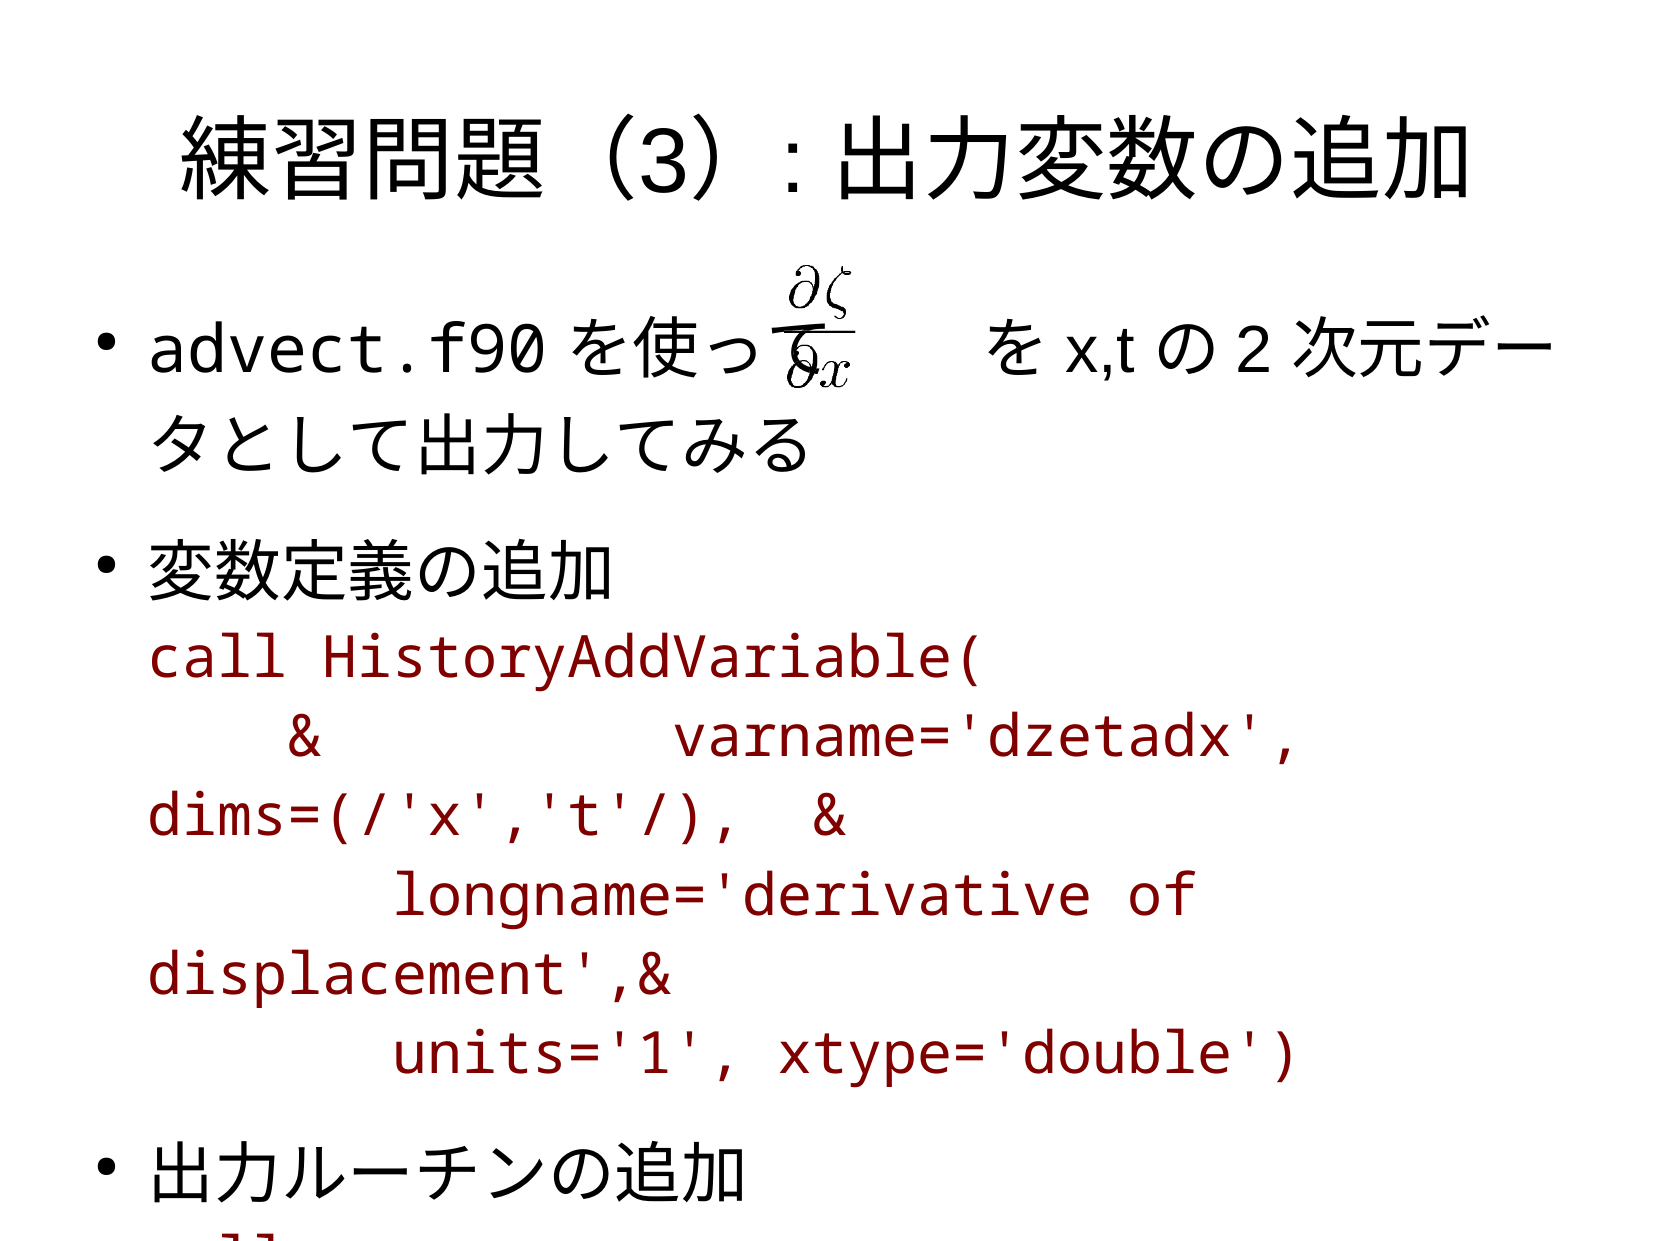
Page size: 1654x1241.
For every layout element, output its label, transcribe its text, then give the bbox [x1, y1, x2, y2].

picture [779, 261, 867, 390]
list advect.f90 を使って を x,t の 2 次元データとして出力してみる 変数定義の追加 call HistoryAddVariable( & varname='dzetadx', dims=(/'x','t'/), & longname='derivative of displacement',& units='1', xtype='double') 出力ルーチンの追加 call HistoryPut('dzetadx',g_e(e_Dx_e(e_Zeta))) [76, 295, 1565, 1099]
title 練習問題（3）: 出力変数の追加 [82, 56, 1571, 250]
